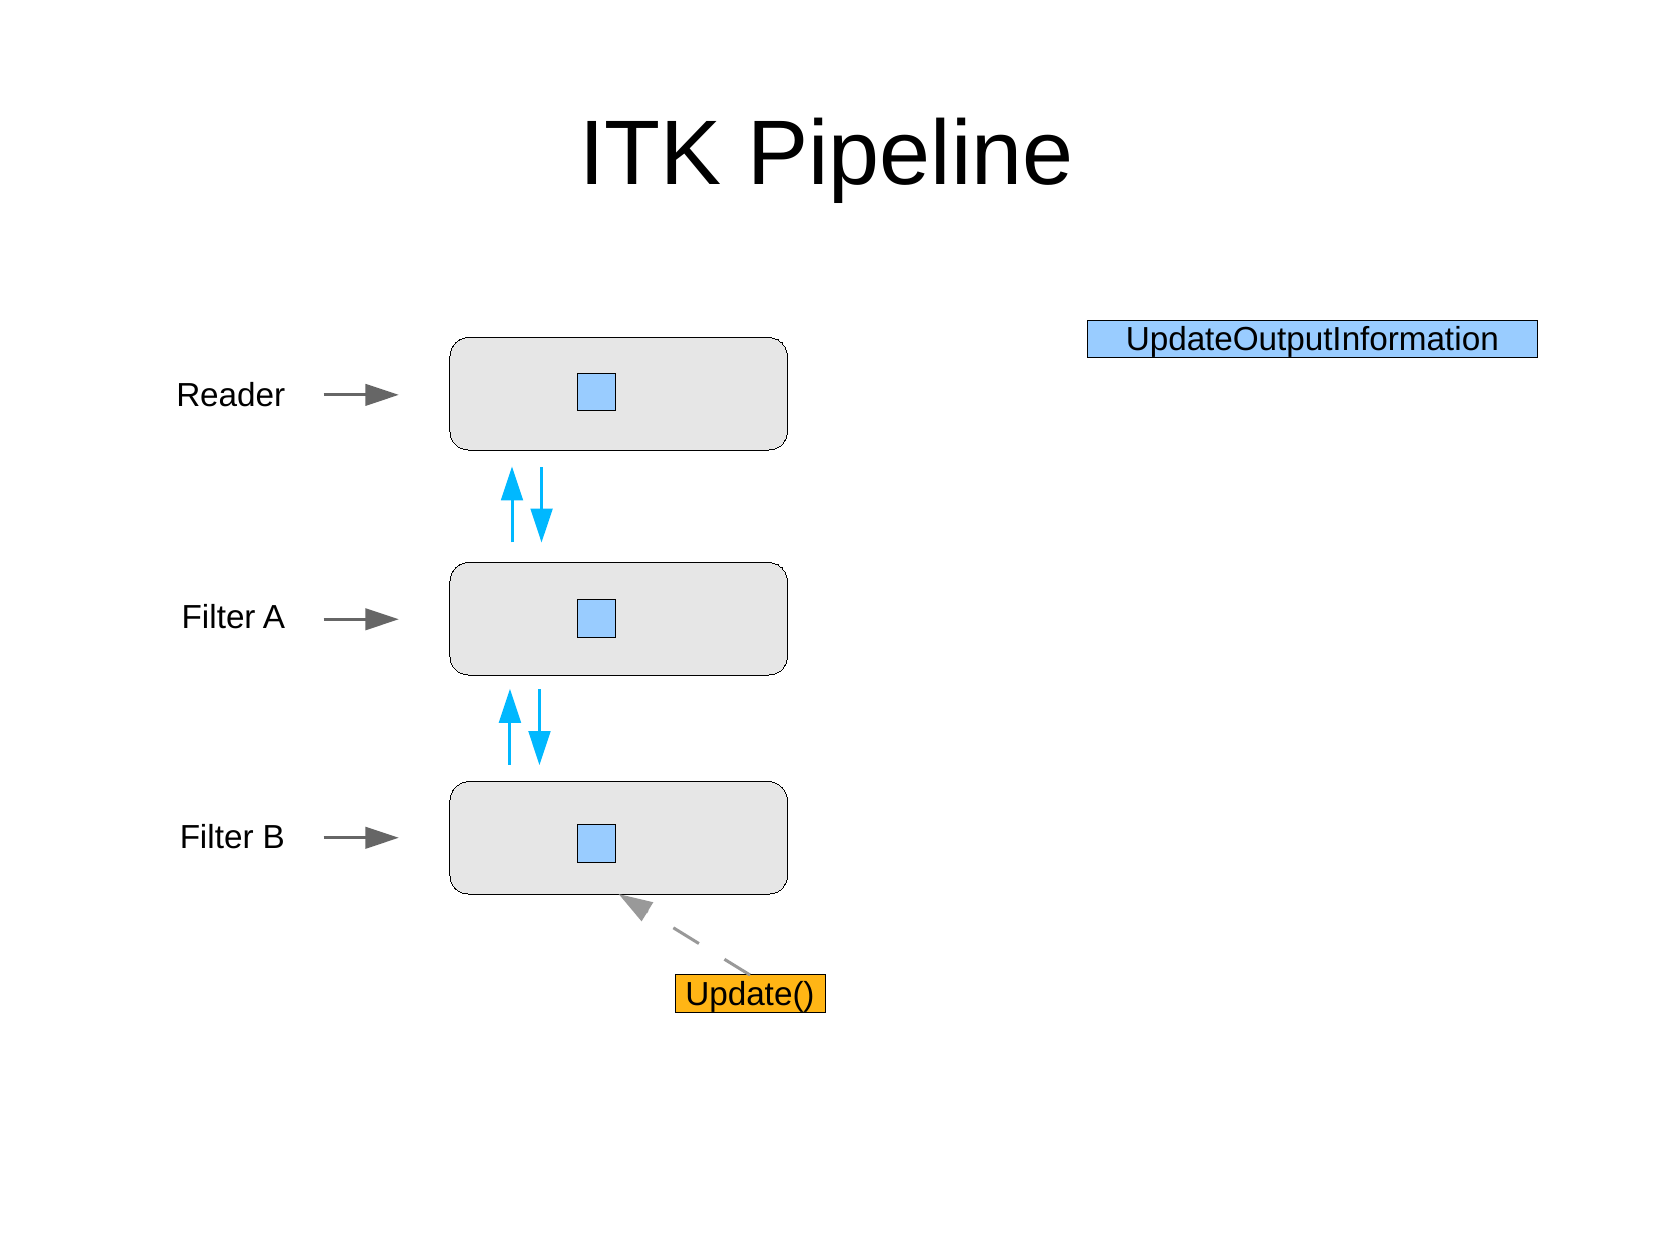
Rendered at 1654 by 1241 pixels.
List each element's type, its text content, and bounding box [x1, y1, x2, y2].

text_box Filter B [112, 810, 301, 863]
text_box Filter A [112, 591, 301, 644]
title ITK Pipeline [82, 56, 1571, 250]
text_box [449, 781, 788, 895]
text_box UpdateOutputInformation [1087, 320, 1538, 358]
text_box [449, 337, 788, 451]
text_box Update() [675, 974, 826, 1013]
text_box Reader [112, 369, 301, 422]
text_box [449, 562, 788, 676]
